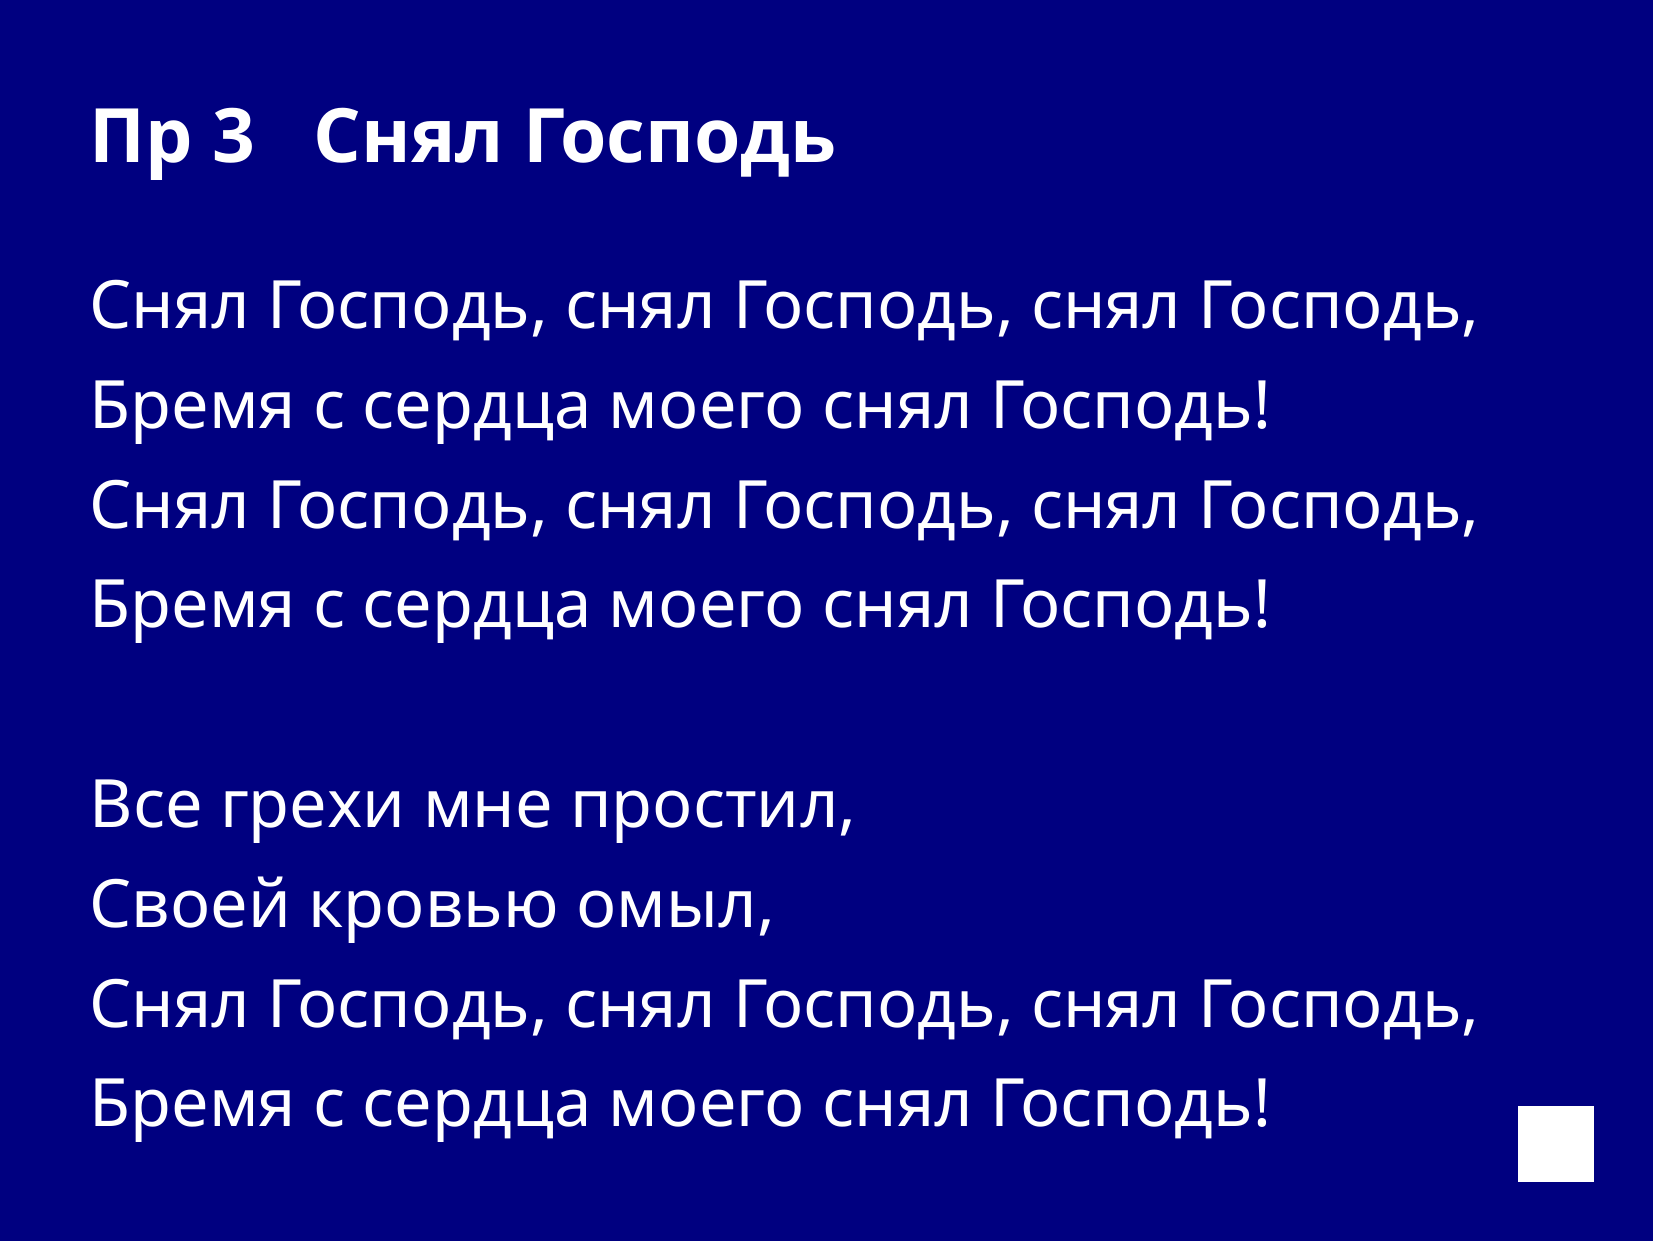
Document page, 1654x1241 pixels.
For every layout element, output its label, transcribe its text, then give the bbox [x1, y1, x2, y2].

text_box [1518, 1163, 1594, 1182]
text_box Пр 3 Снял Господь [75, 75, 1576, 188]
text_box Снял Господь, снял Господь, снял Господь, Бремя с сердца моего снял Господь! Снял Господь, снял Господь, снял Господь, Бремя с сердца моего снял Господь! Все грехи мне простил, Своей кровью омыл, Снял Господь, снял Господь, снял Господь, Бремя с сердца моего снял Господь! [75, 150, 1653, 1163]
